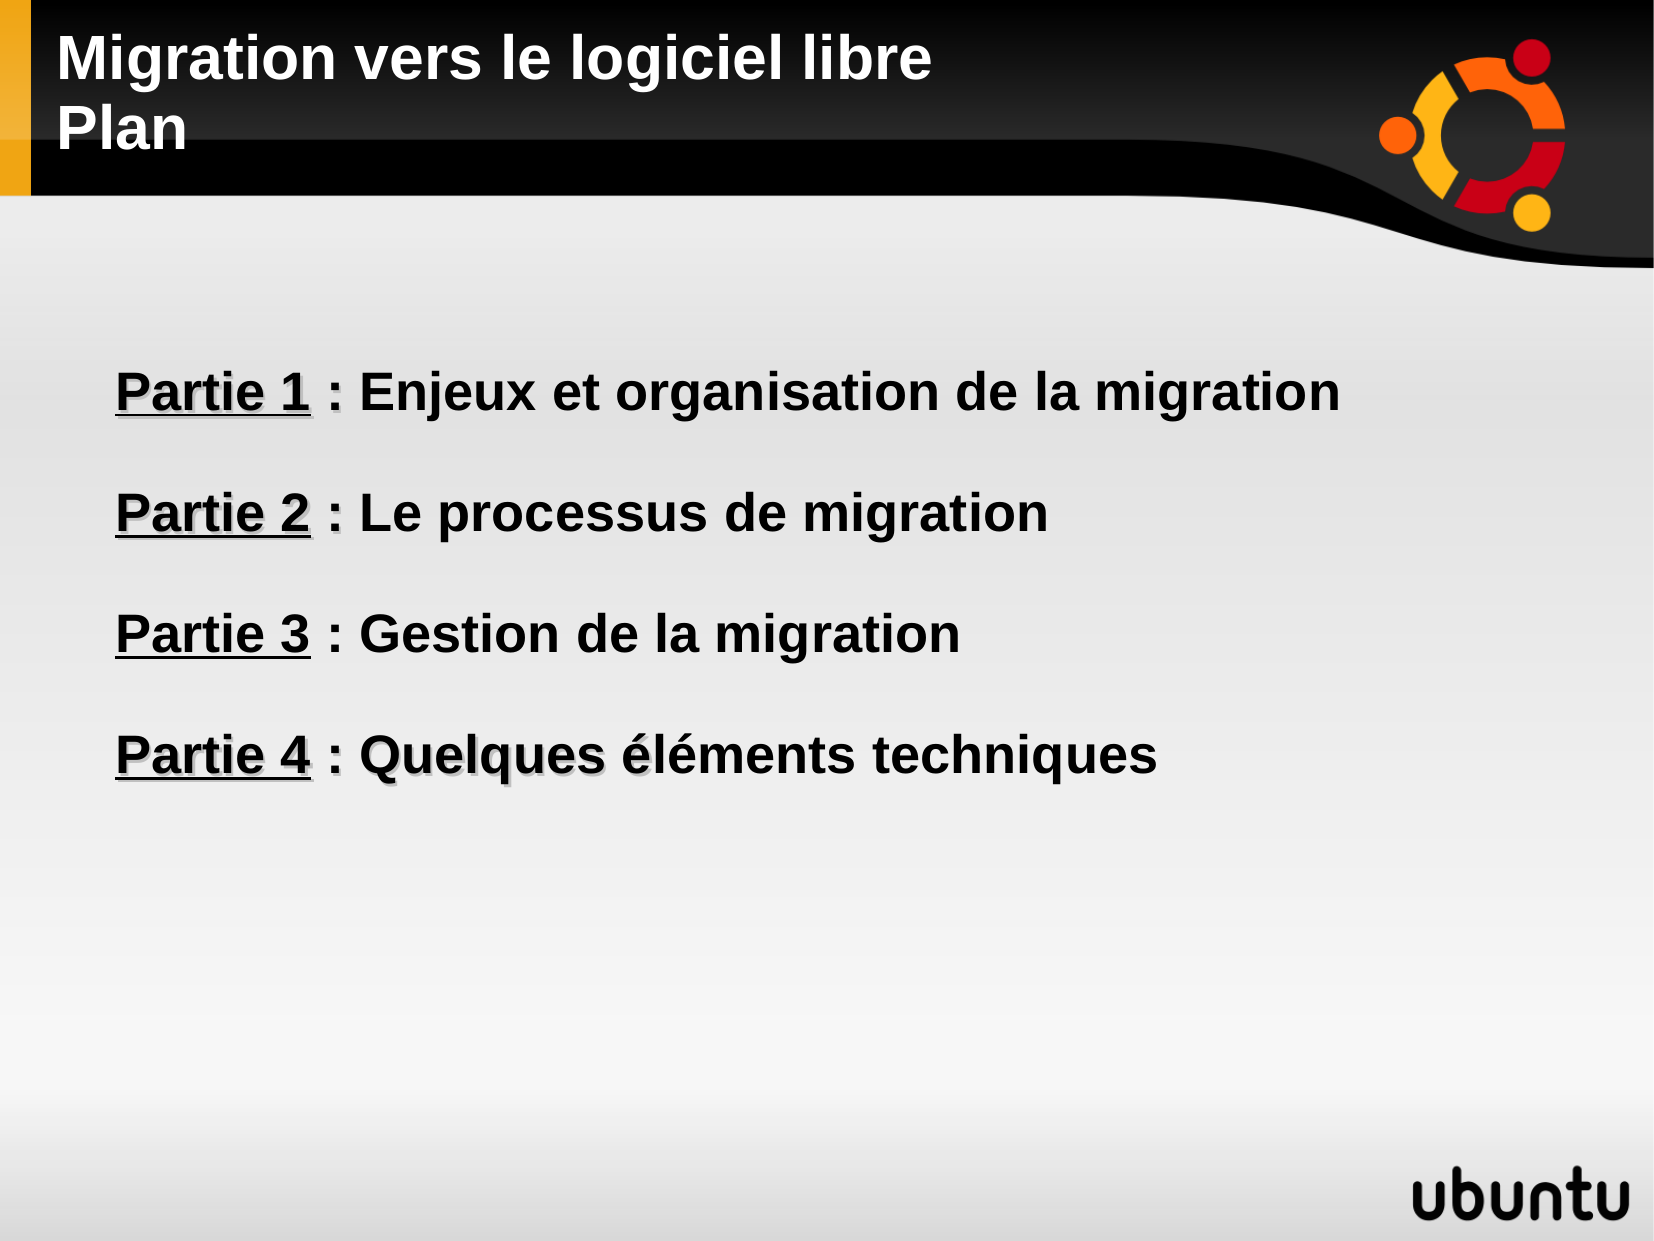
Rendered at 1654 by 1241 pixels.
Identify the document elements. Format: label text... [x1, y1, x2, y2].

picture [0, 0, 1654, 1241]
text_box Partie 1 : Enjeux et organisation de la migration Partie 2 : Le processus de migration Partie 3 : Gestion de la migration Partie 4 : Quelques éléments techniques [100, 354, 1554, 852]
text_box Migration vers le logiciel libre Plan [42, 15, 1093, 192]
